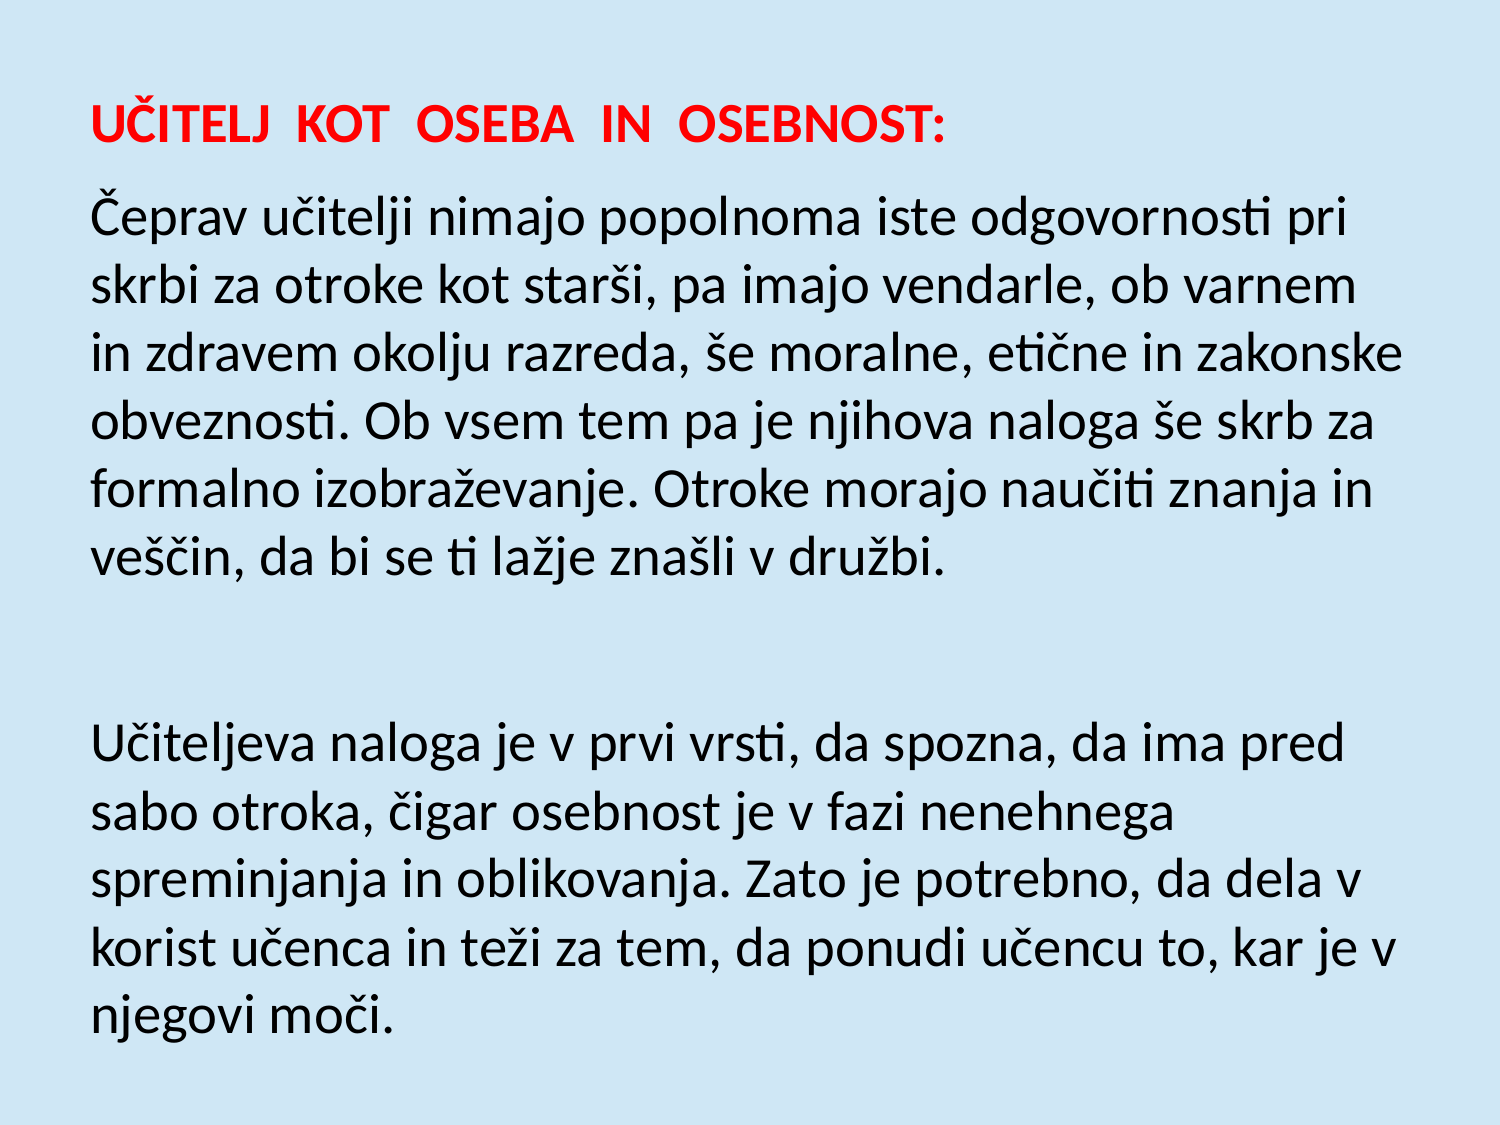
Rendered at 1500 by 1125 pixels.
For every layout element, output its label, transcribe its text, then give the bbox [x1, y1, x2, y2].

list UČITELJ KOT OSEBA IN OSEBNOST: Čeprav učitelji nimajo popolnoma iste odgovornosti pri skrbi za otroke kot starši, pa imajo vendarle, ob varnem in zdravem okolju razreda, še moralne, etične in zakonske obveznosti. Ob vsem tem pa je njihova naloga še skrb za formalno izobraževanje. Otroke morajo naučiti znanja in veščin, da bi se ti lažje znašli v družbi. Učiteljeva naloga je v prvi vrsti, da spozna, da ima pred sabo otroka, čigar osebnost je v fazi nenehnega spreminjanja in oblikovanja. Zato je potrebno, da dela v korist učenca in teži za tem, da ponudi učencu to, kar je v njegovi moči. [75, 78, 1425, 1059]
